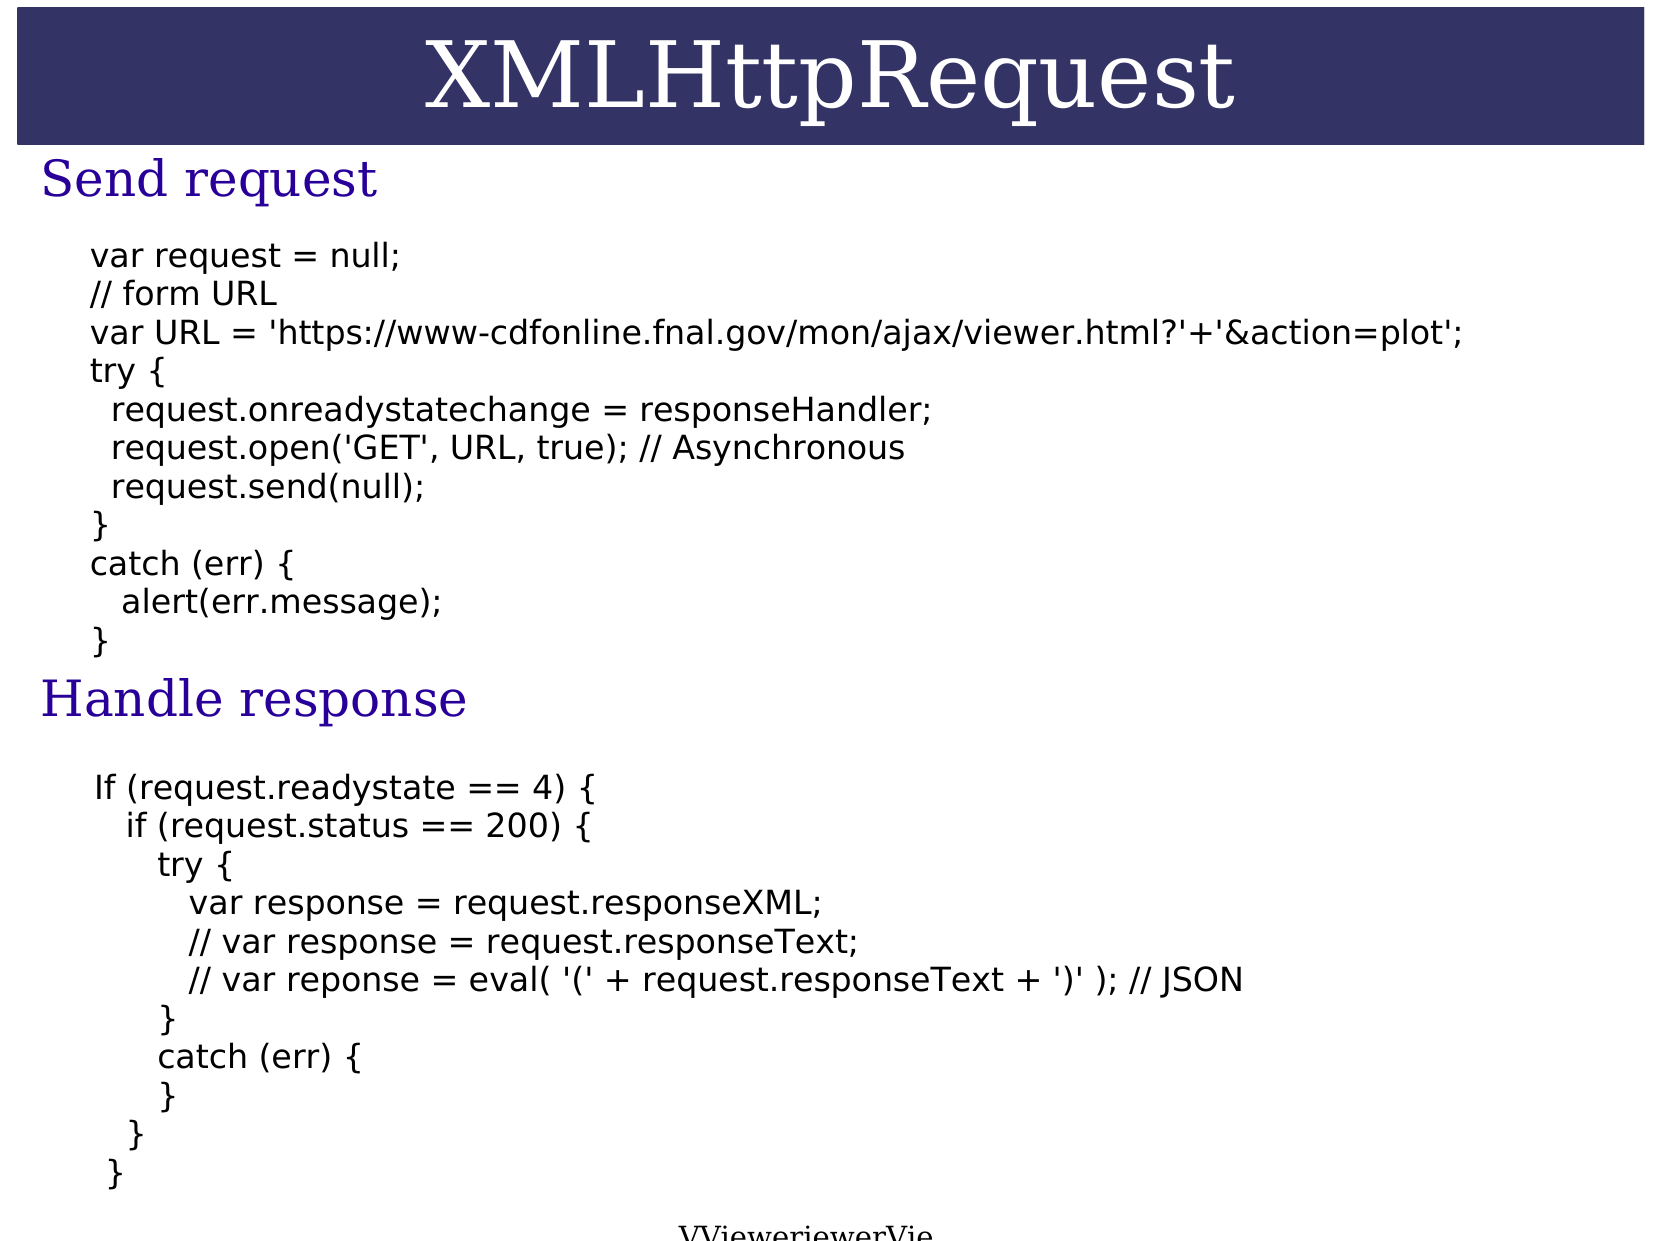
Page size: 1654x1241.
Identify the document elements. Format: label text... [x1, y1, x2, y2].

list Send request [23, 150, 1621, 209]
list Handle response [23, 669, 1621, 728]
text_box var request = null; // form URL var URL = 'https://www-cdfonline.fnal.gov/mon/ajax/viewer.html?'+'&action=plot'; try { request.onreadystatechange = responseHandler; request.open('GET', URL, true); // Asynchronous request.send(null); } catch (err) { alert(err.message); } [75, 229, 1501, 668]
title XMLHttpRequest [17, 7, 1645, 145]
text_box If (request.readystate == 4) { if (request.status == 200) { try { var response = request.responseXML; // var response = request.responseText; // var reponse = eval( '(' + request.responseText + ')' ); // JSON } catch (err) { } } } [79, 760, 1538, 1200]
